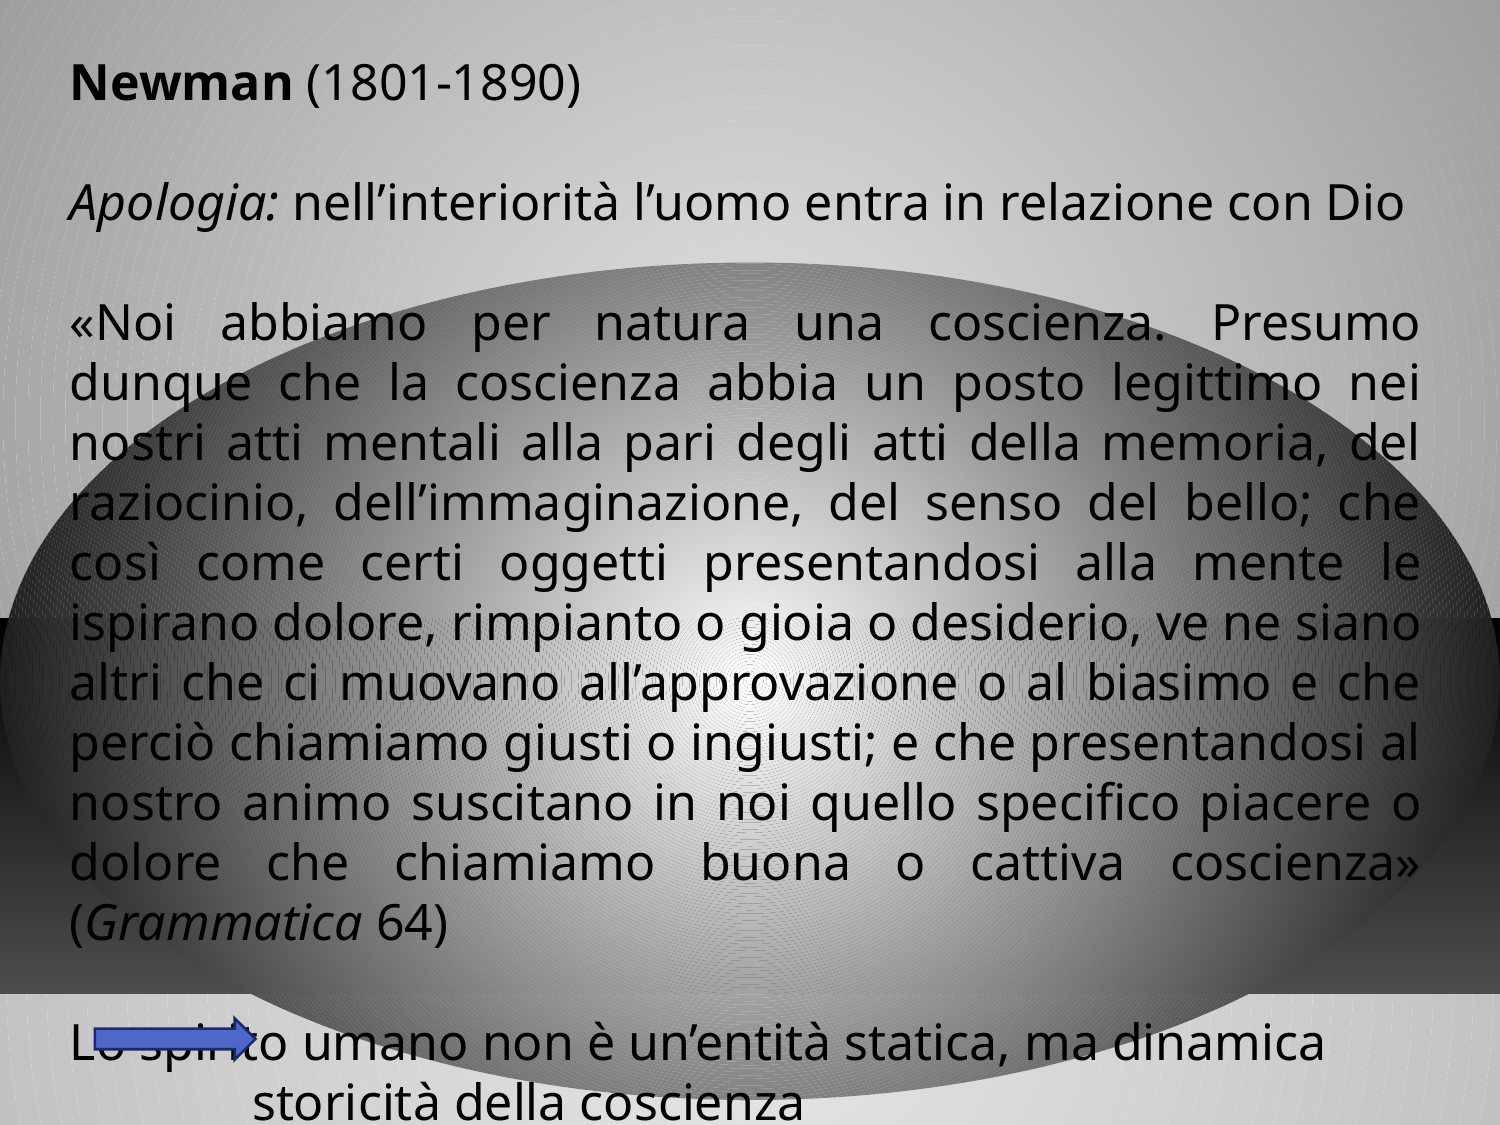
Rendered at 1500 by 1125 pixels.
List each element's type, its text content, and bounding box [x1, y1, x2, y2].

text_box [94, 1018, 256, 1060]
text_box Newman (1801-1890) Apologia: nell’interiorità l’uomo entra in relazione con Dio «Noi abbiamo per natura una coscienza. Presumo dunque che la coscienza abbia un posto legittimo nei nostri atti mentali alla pari degli atti della memoria, del raziocinio, dell’immaginazione, del senso del bello; che così come certi oggetti presentandosi alla mente le ispirano dolore, rimpianto o gioia o desiderio, ve ne siano altri che ci muovano all’approvazione o al biasimo e che perciò chiamiamo giusti o ingiusti; e che presentandosi al nostro animo suscitano in noi quello specifico piacere o dolore che chiamiamo buona o cattiva coscienza» (Grammatica 64) Lo spirito umano non è un’entità statica, ma dinamica storicità della coscienza [54, 42, 1438, 1089]
